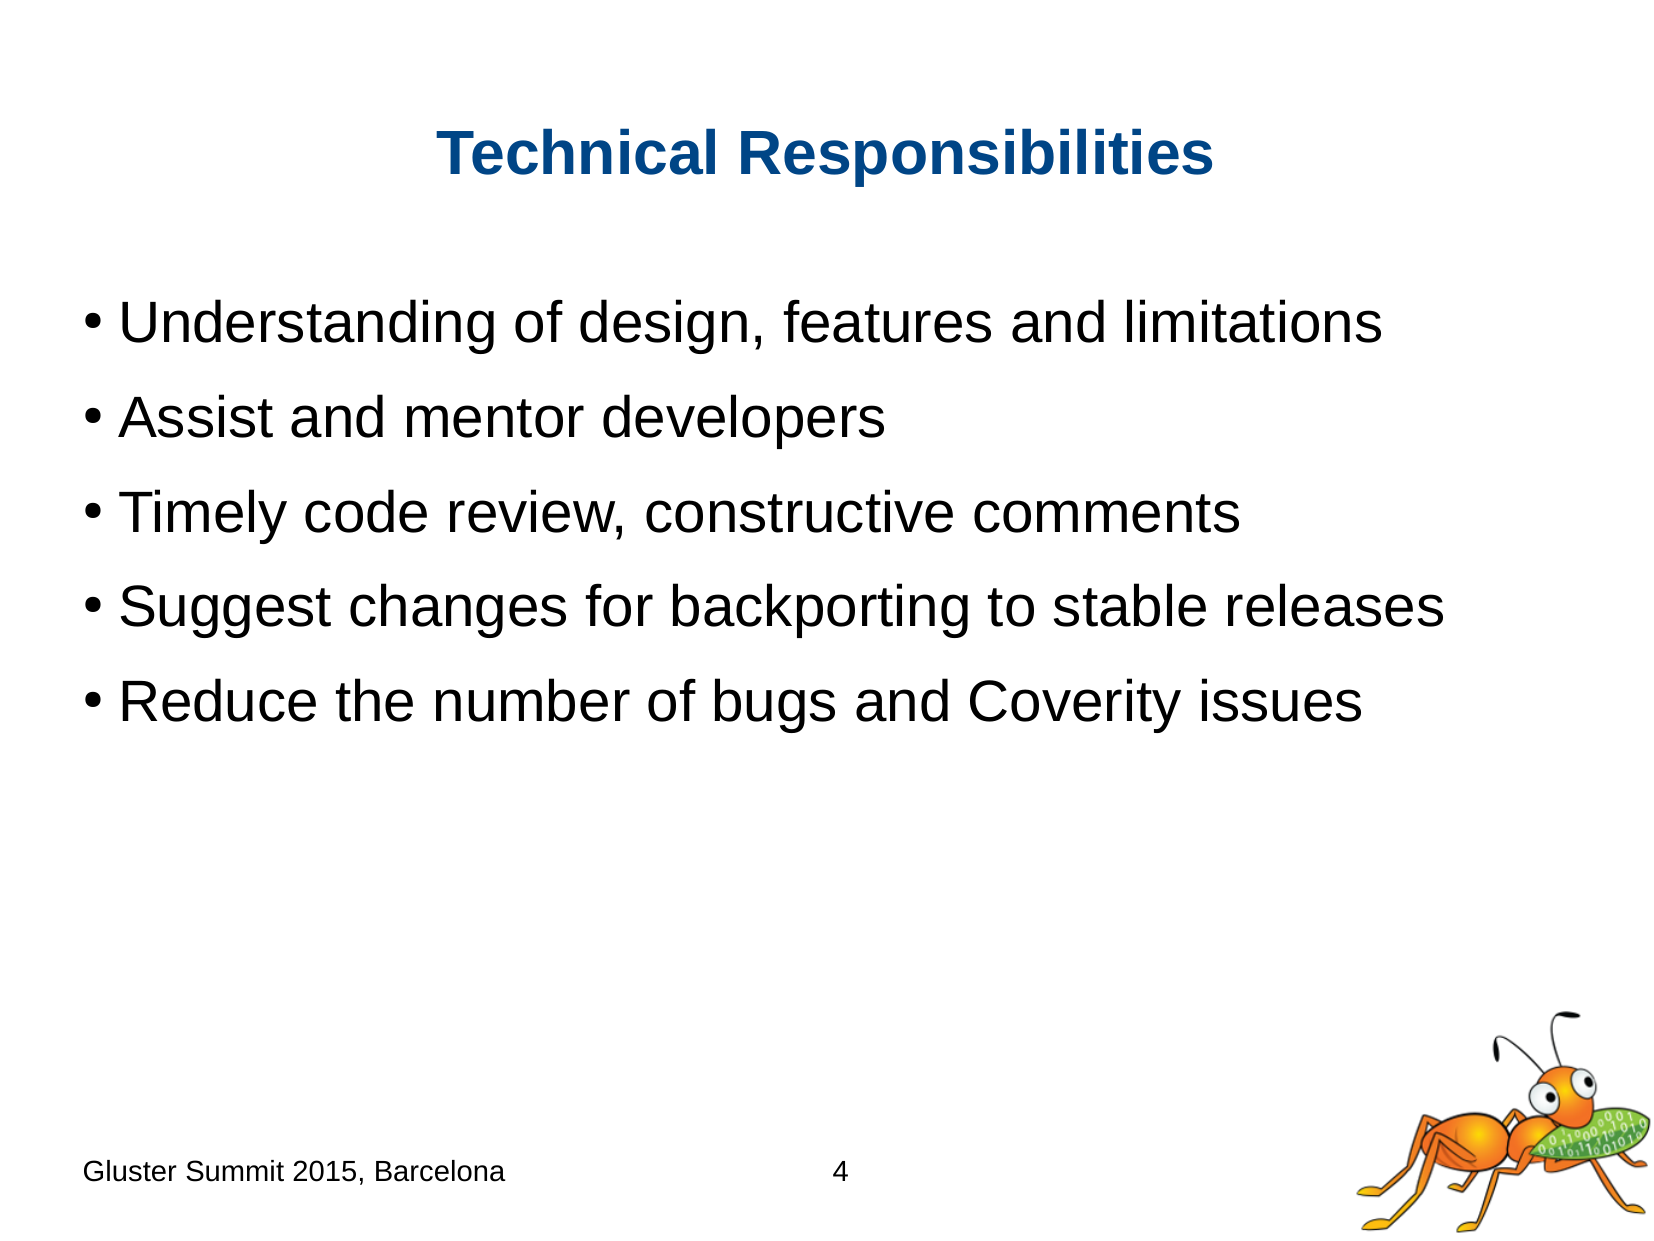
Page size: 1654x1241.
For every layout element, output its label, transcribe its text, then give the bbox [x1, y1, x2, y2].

picture [1353, 1009, 1654, 1235]
title Technical Responsibilities [82, 49, 1571, 257]
list Understanding of design, features and limitations Assist and mentor developers Timely code review, constructive comments Suggest changes for backporting to stable releases Reduce the number of bugs and Coverity issues [82, 290, 1571, 1010]
